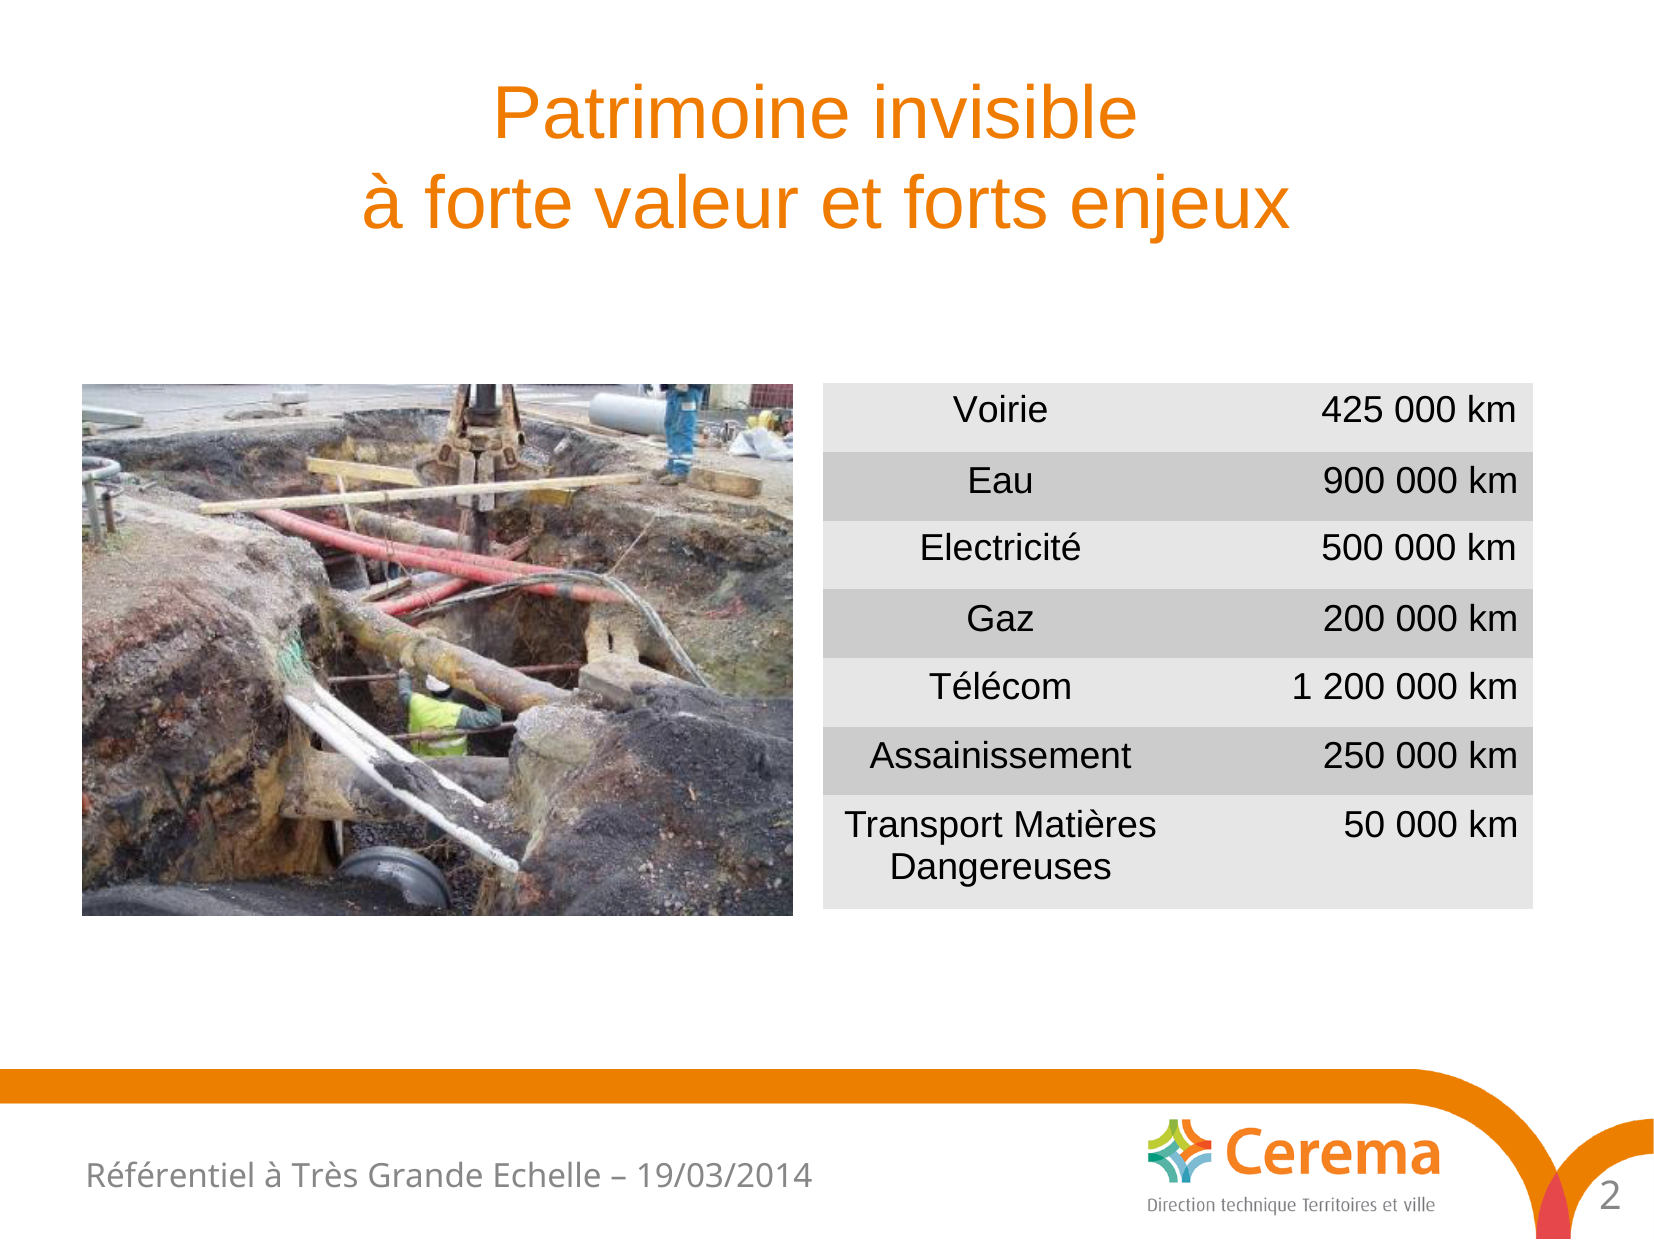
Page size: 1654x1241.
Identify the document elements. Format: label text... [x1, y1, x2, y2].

table_cell 900 000 km [1178, 452, 1533, 521]
table_cell Gaz [823, 589, 1178, 658]
title Patrimoine invisible à forte valeur et forts enjeux [82, 49, 1571, 257]
table_cell Transport Matières Dangereuses [823, 795, 1178, 909]
table_cell 50 000 km [1178, 795, 1533, 909]
table_cell 500 000 km [1178, 521, 1533, 589]
table_header Voirie [823, 383, 1178, 452]
table_cell Electricité [823, 521, 1178, 589]
table_header 425 000 km [1178, 383, 1533, 452]
picture [0, 1069, 1654, 1239]
picture [82, 384, 793, 916]
table_cell 250 000 km [1178, 727, 1533, 795]
table_cell 200 000 km [1178, 589, 1533, 658]
table_cell Télécom [823, 658, 1178, 727]
table_cell Eau [823, 452, 1178, 521]
table_cell 1 200 000 km [1178, 658, 1533, 727]
table_cell Assainissement [823, 727, 1178, 795]
